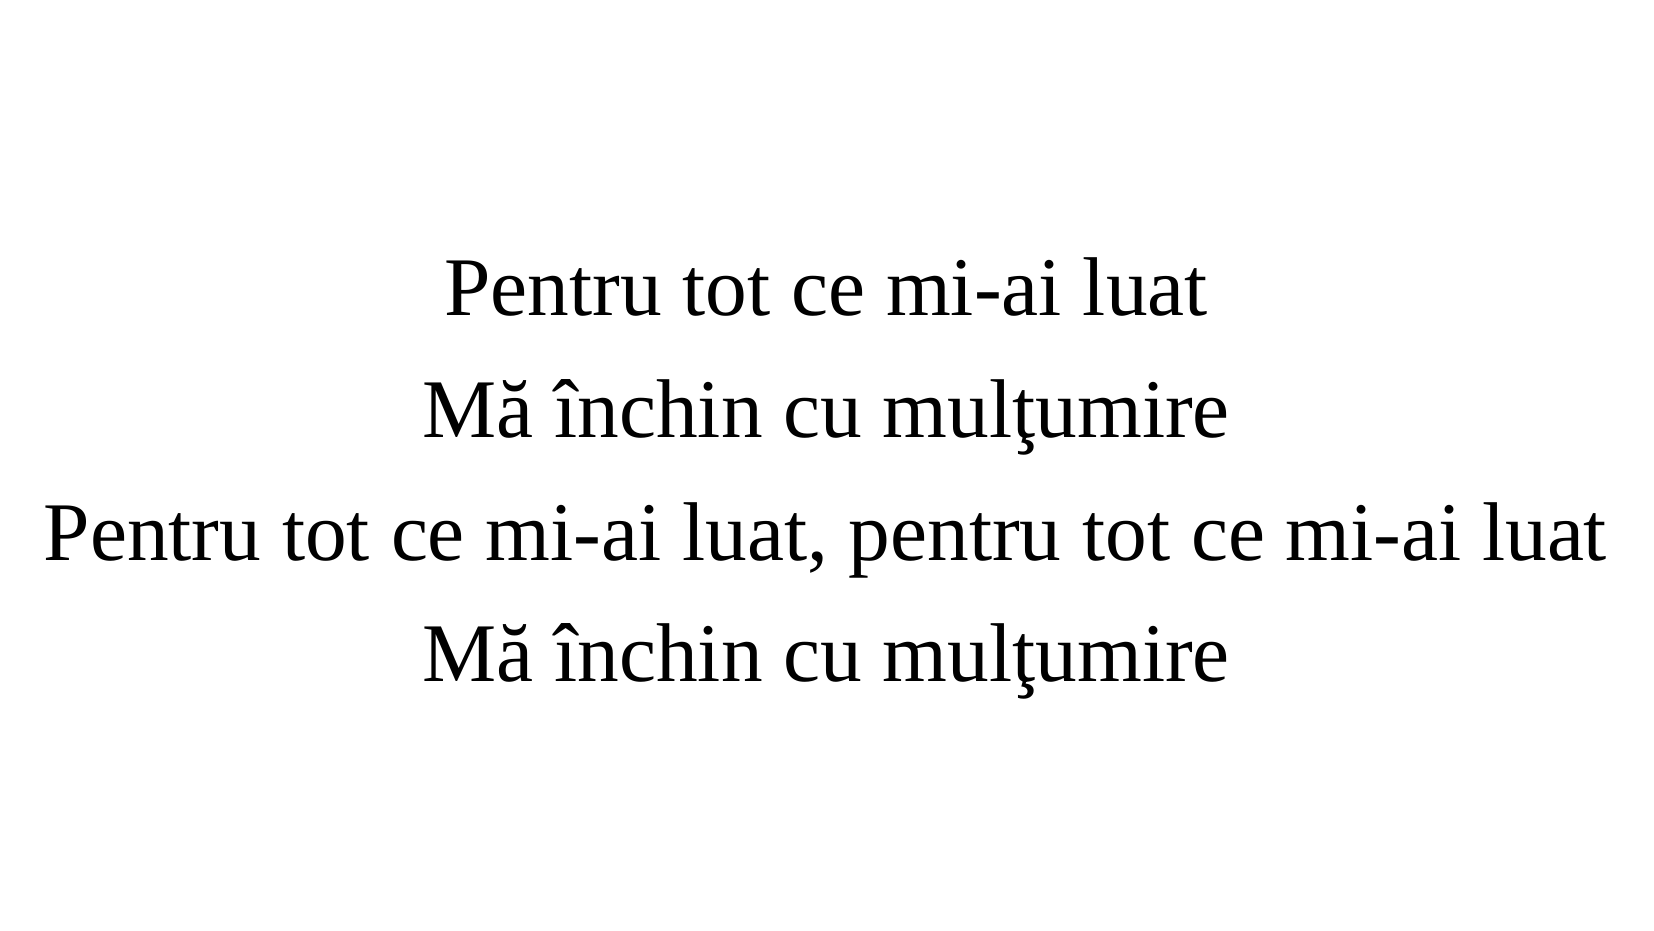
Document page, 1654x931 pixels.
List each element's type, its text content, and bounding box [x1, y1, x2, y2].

subtitle Pentru tot ce mi-ai luat Mă închin cu mulţumire Pentru tot ce mi-ai luat, pentru tot ce mi-ai luat Mă închin cu mulţumire [23, 228, 1631, 703]
